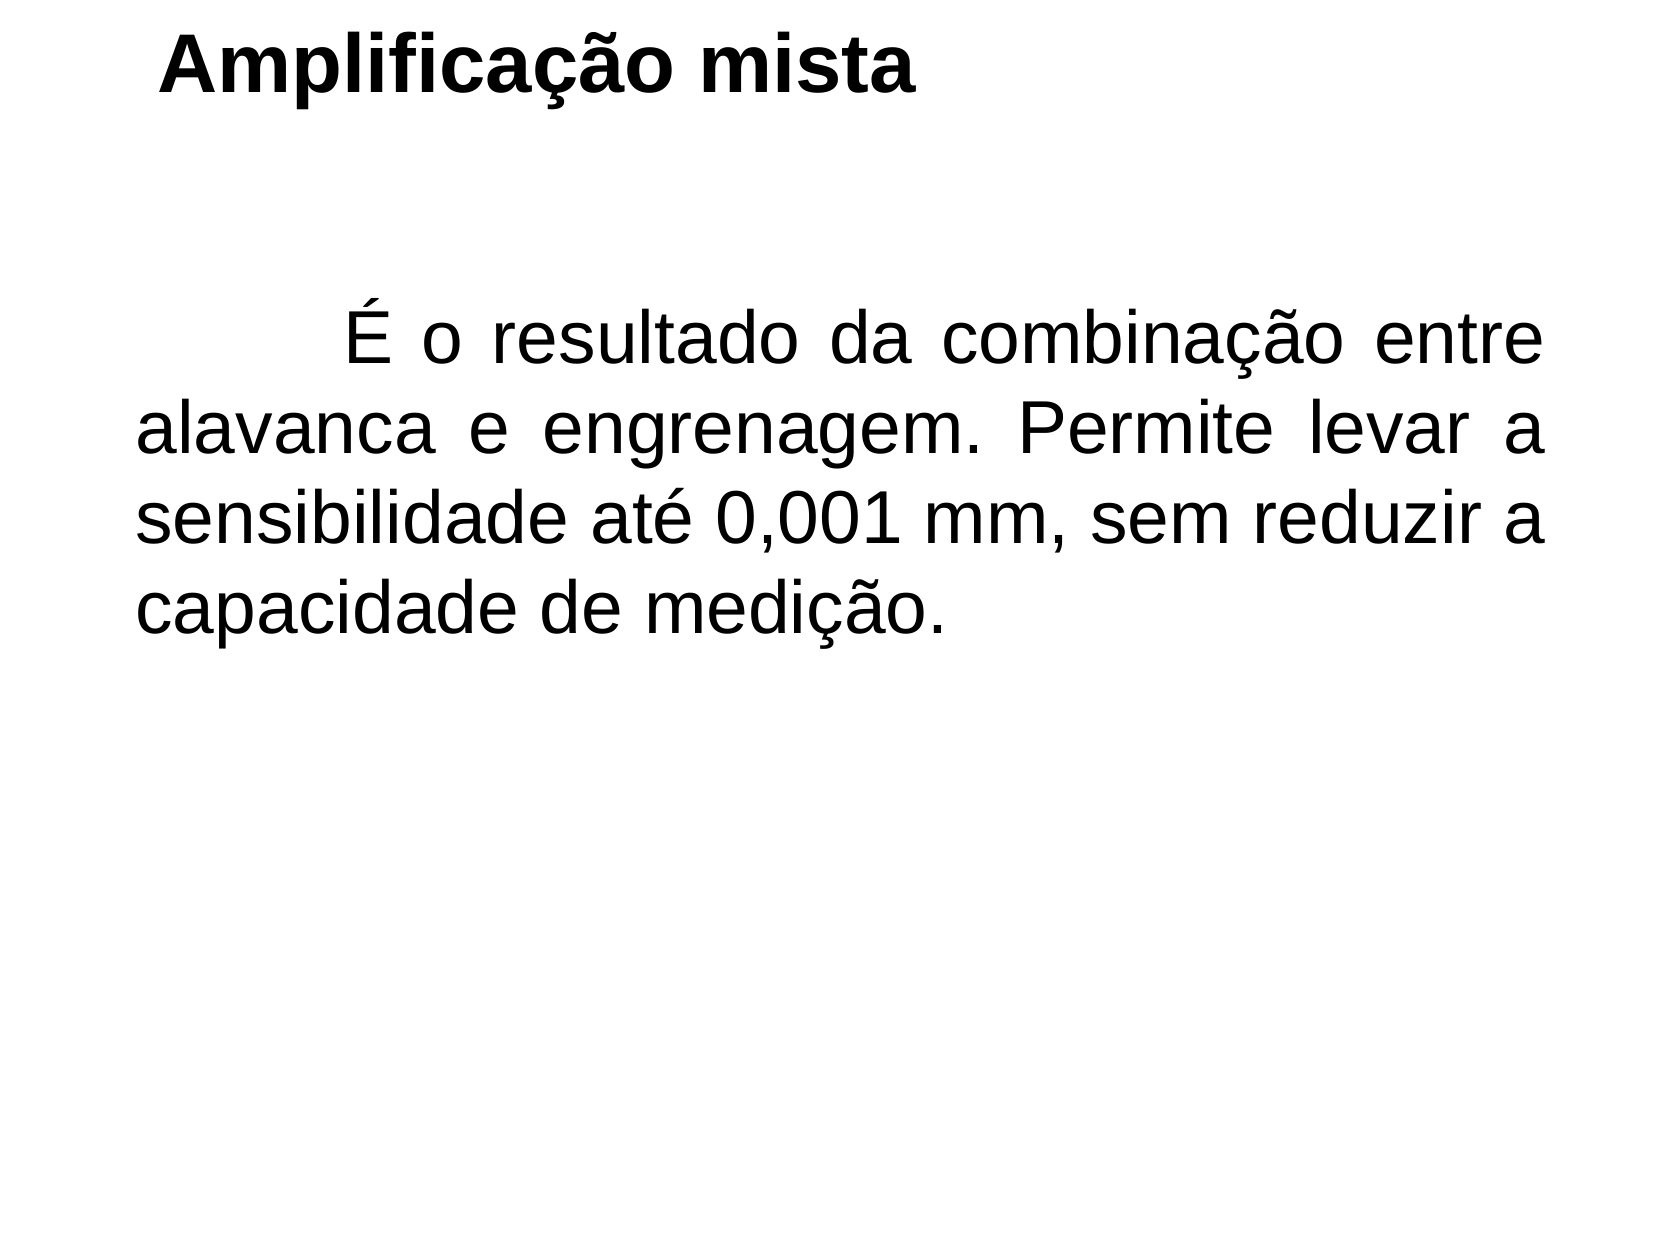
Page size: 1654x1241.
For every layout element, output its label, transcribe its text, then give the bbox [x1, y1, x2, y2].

list É o resultado da combinação entre alavanca e engrenagem. Permite levar a sensibilidade até 0,001 mm, sem reduzir a capacidade de medição. [71, 281, 1560, 1017]
title Amplificação mista [0, 2, 1075, 191]
